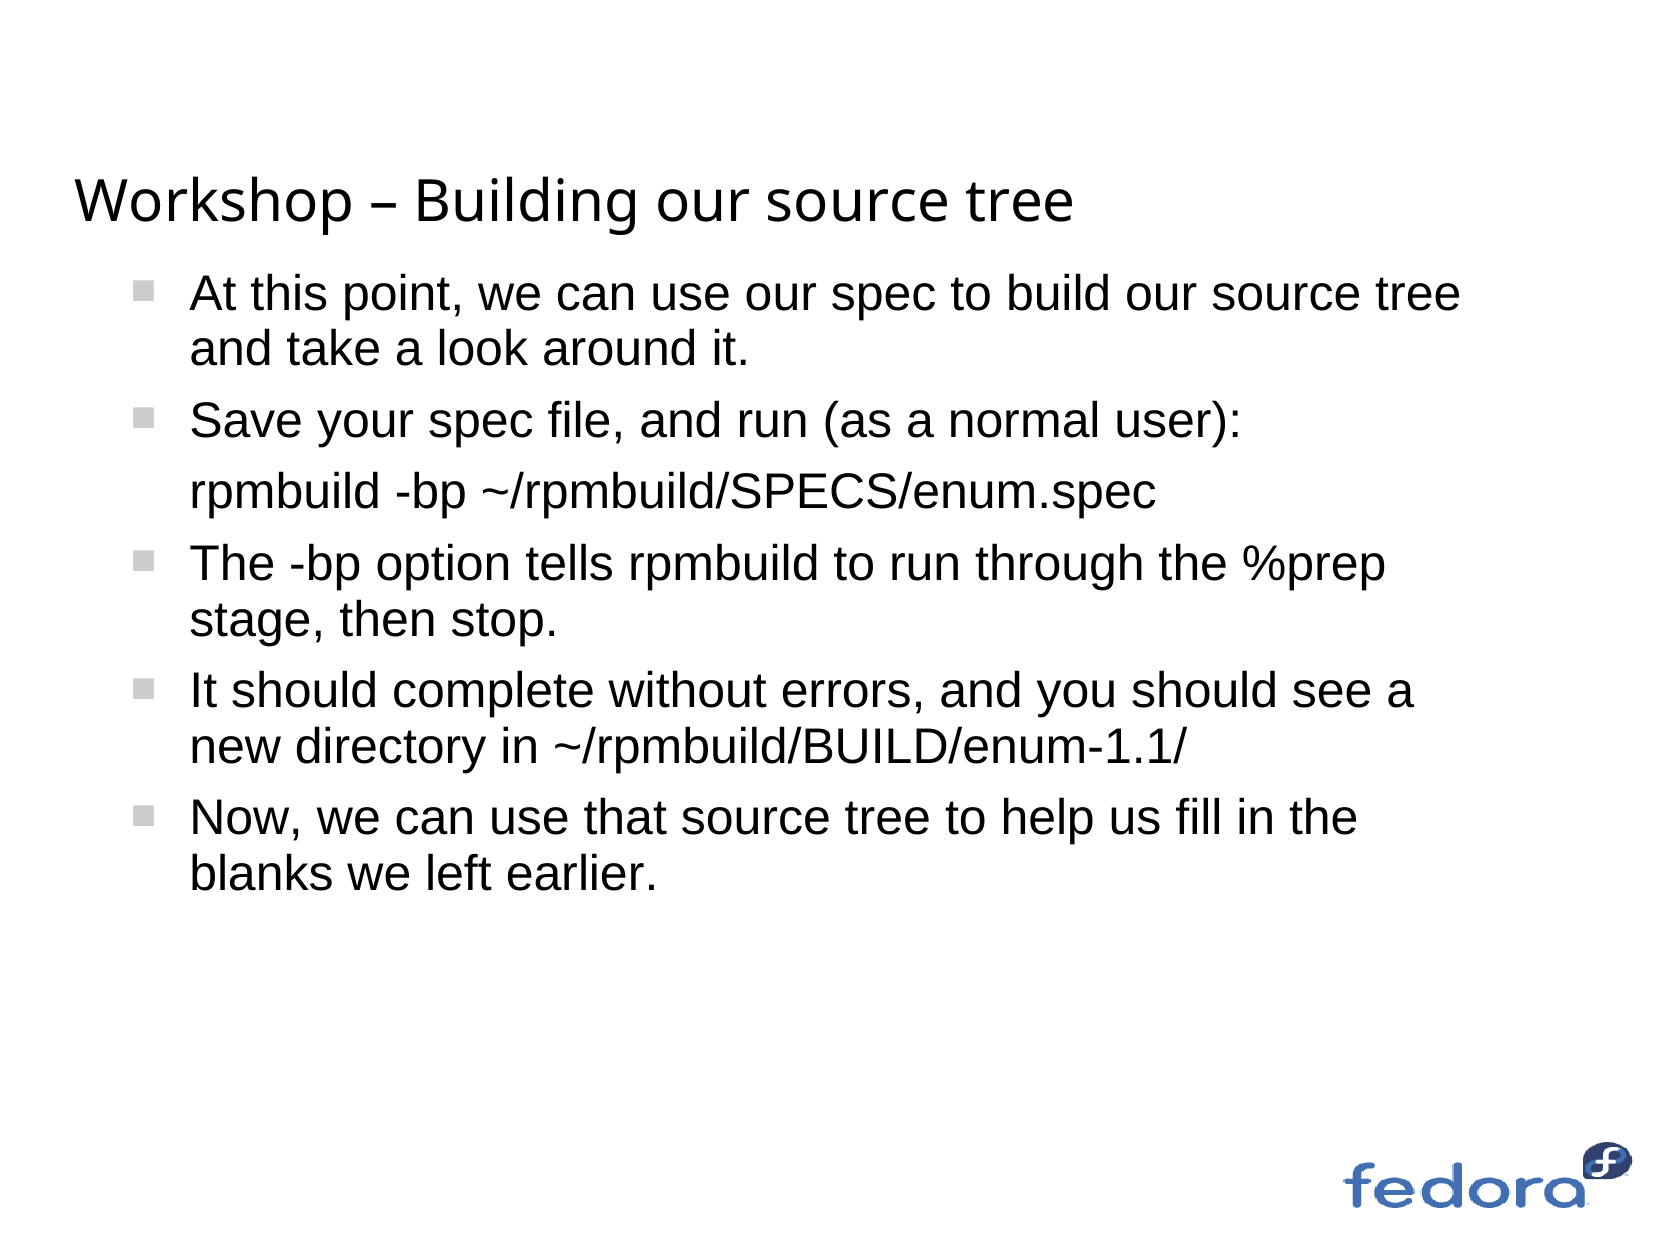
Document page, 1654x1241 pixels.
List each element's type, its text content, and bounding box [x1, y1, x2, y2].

picture [1332, 1124, 1651, 1227]
title Workshop – Building our source tree [74, 140, 1506, 259]
list At this point, we can use our spec to build our source tree and take a look around it. Save your spec file, and run (as a normal user): rpmbuild -bp ~/rpmbuild/SPECS/enum.spec The -bp option tells rpmbuild to run through the %prep stage, then stop. It should complete without errors, and you should see a new directory in ~/rpmbuild/BUILD/enum-1.1/ Now, we can use that source tree to help us fill in the blanks we left earlier. [77, 264, 1500, 1174]
